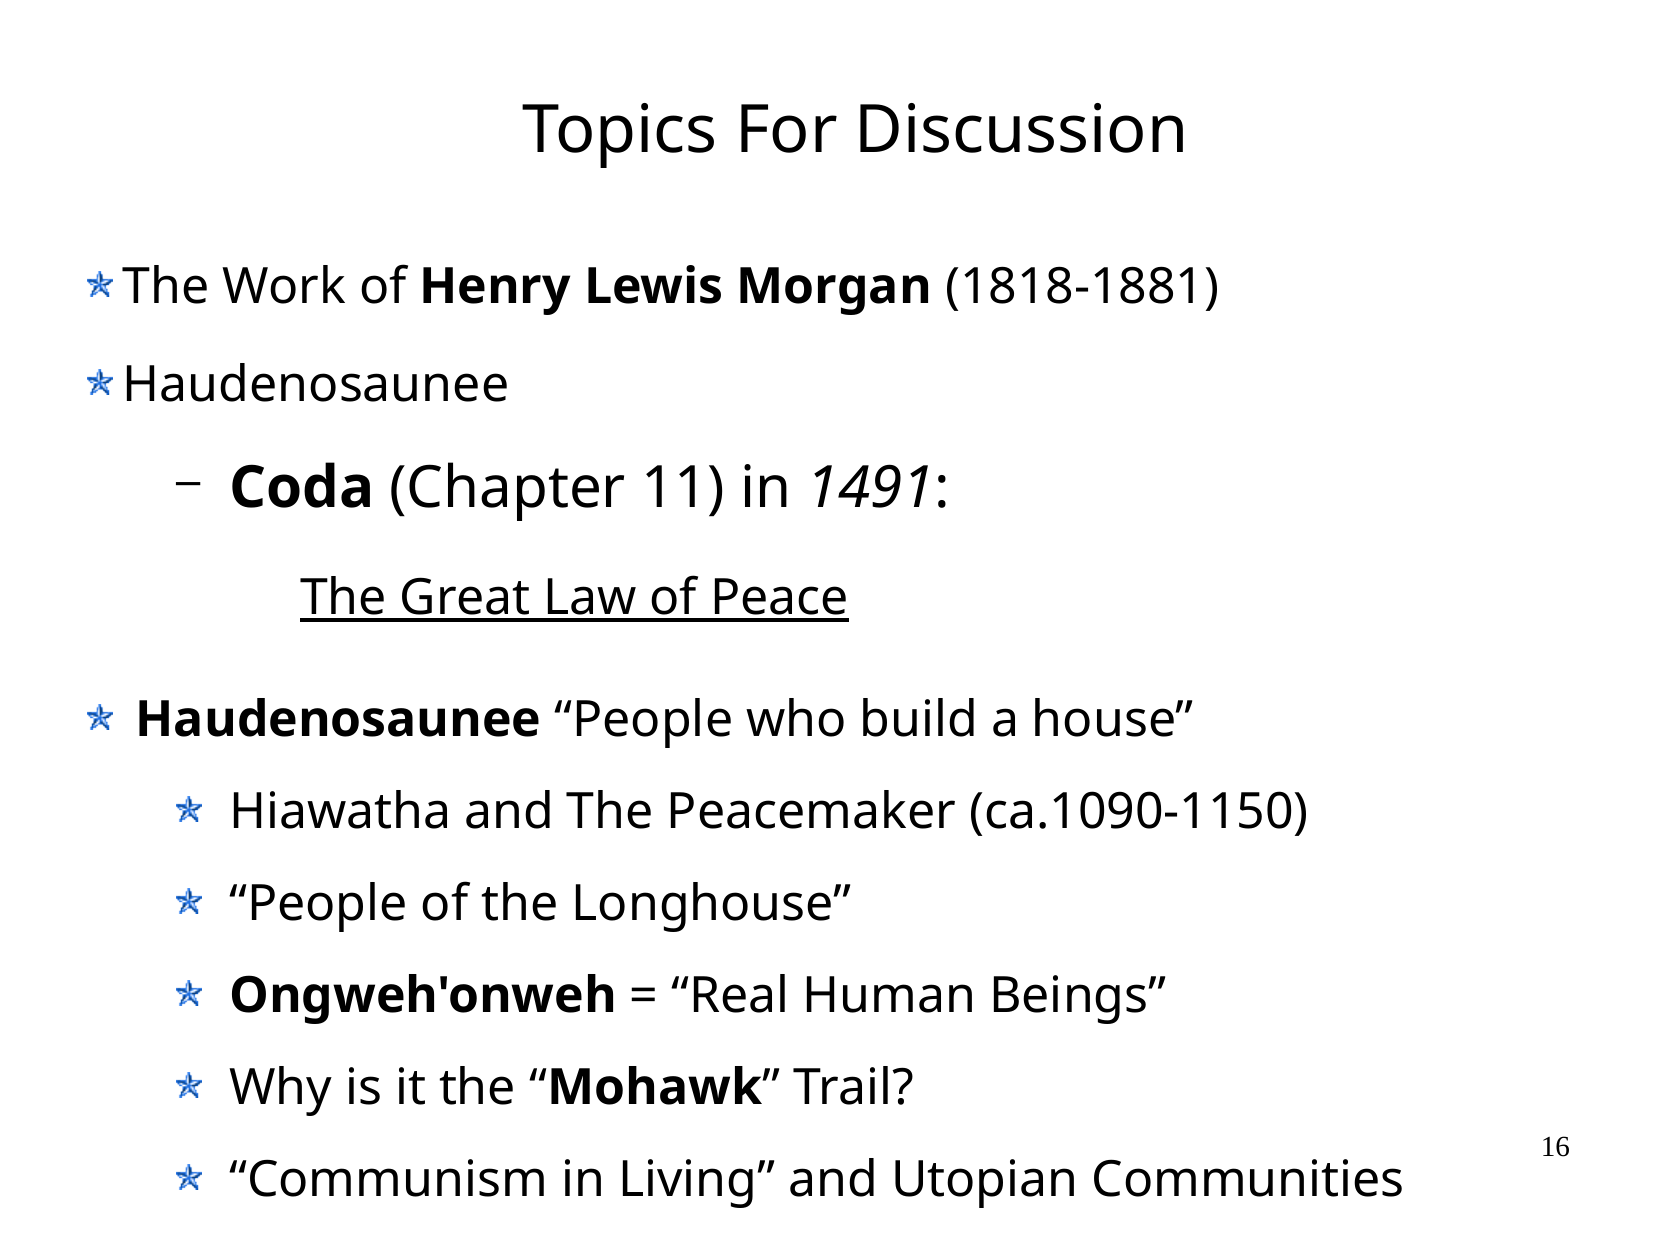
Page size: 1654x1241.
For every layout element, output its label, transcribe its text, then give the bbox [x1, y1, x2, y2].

title Topics For Discussion [135, 30, 1578, 223]
list The Work of Henry Lewis Morgan (1818-1881) Haudenosaunee Coda (Chapter 11) in 1491: The Great Law of Peace Haudenosaunee “People who build a house” Hiawatha and The Peacemaker (ca.1090-1150) “People of the Longhouse” Ongweh'onweh = “Real Human Beings” Why is it the “Mohawk” Trail? “Communism in Living” and Utopian Communities [87, 250, 1576, 1215]
